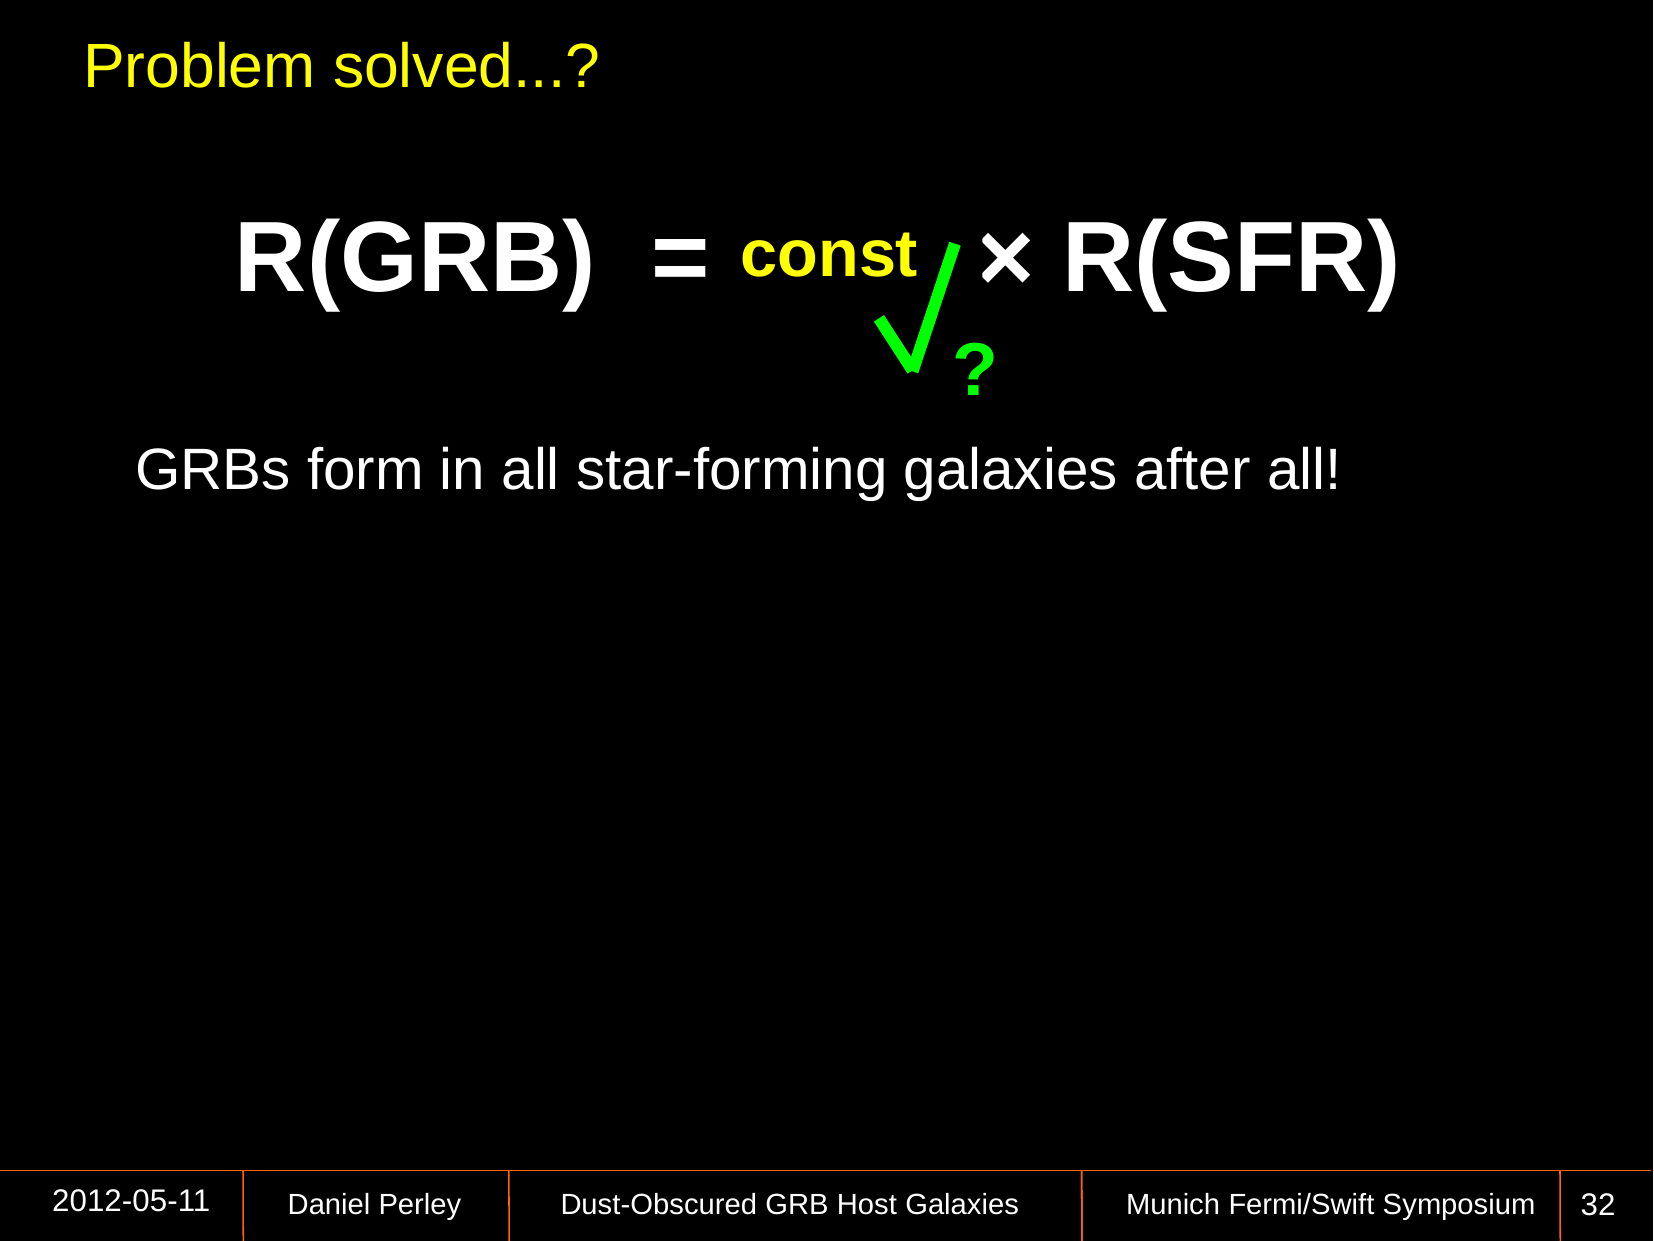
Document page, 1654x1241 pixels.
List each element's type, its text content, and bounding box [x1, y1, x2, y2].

text_box ? [937, 320, 1030, 419]
text_box GRBs form in all star-forming galaxies after all! [120, 429, 1379, 510]
text_box const [725, 209, 983, 299]
text_box R(GRB) = ??? × R(SFR) [199, 193, 1437, 321]
title Problem solved...? [83, 25, 1573, 107]
